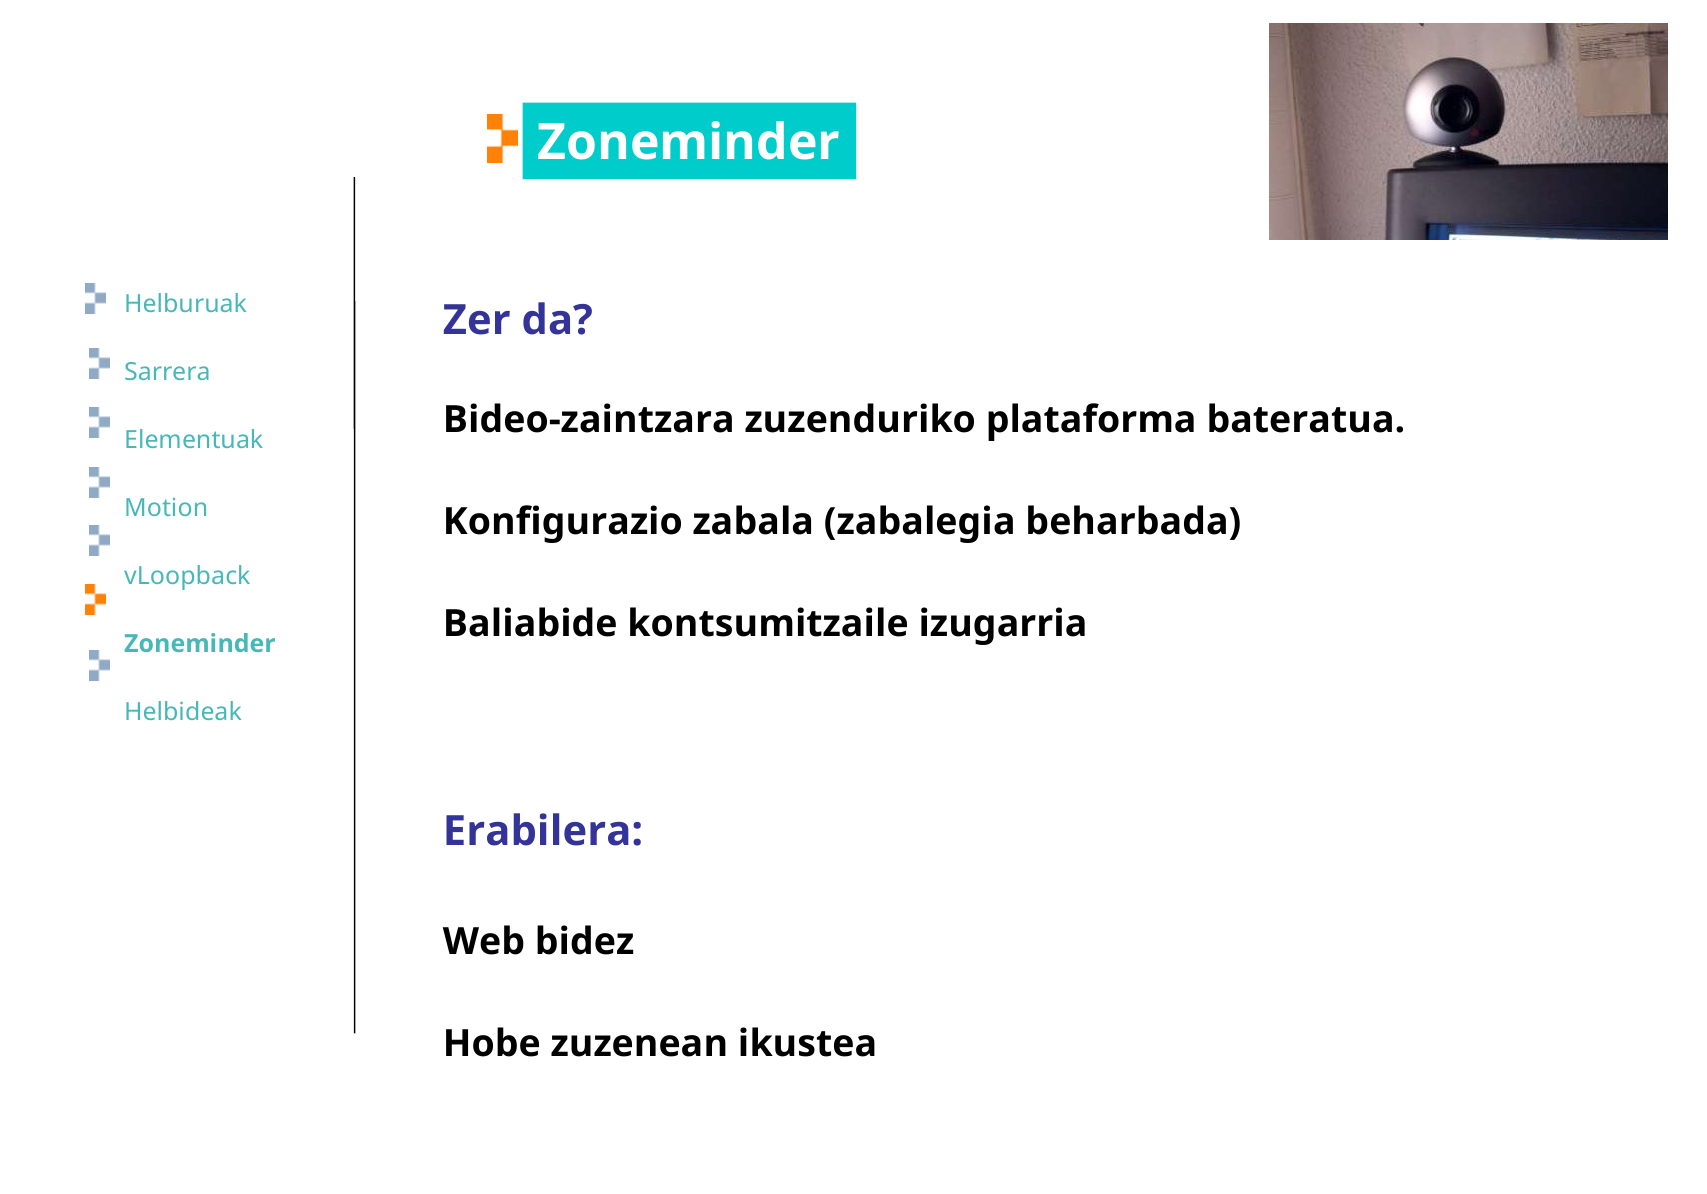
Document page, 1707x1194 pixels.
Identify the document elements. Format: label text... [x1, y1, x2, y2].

text_box Zoneminder [522, 102, 857, 180]
text_box Helburuak Sarrera Elementuak Motion vLoopback Zoneminder Helbideak [109, 277, 370, 770]
picture [89, 467, 110, 498]
picture [89, 525, 110, 556]
picture [89, 348, 110, 379]
picture [85, 584, 106, 615]
picture [89, 407, 110, 438]
text_box Zer da? Bideo-zaintzara zuzenduriko plataforma bateratua. Konfigurazio zabala (zabalegia beharbada) Baliabide kontsumitzaile izugarria Erabilera: Web bidez Hobe zuzenean ikustea [428, 281, 1634, 1099]
picture [85, 283, 106, 314]
picture [89, 650, 110, 681]
picture [1269, 23, 1668, 240]
picture [487, 114, 518, 163]
